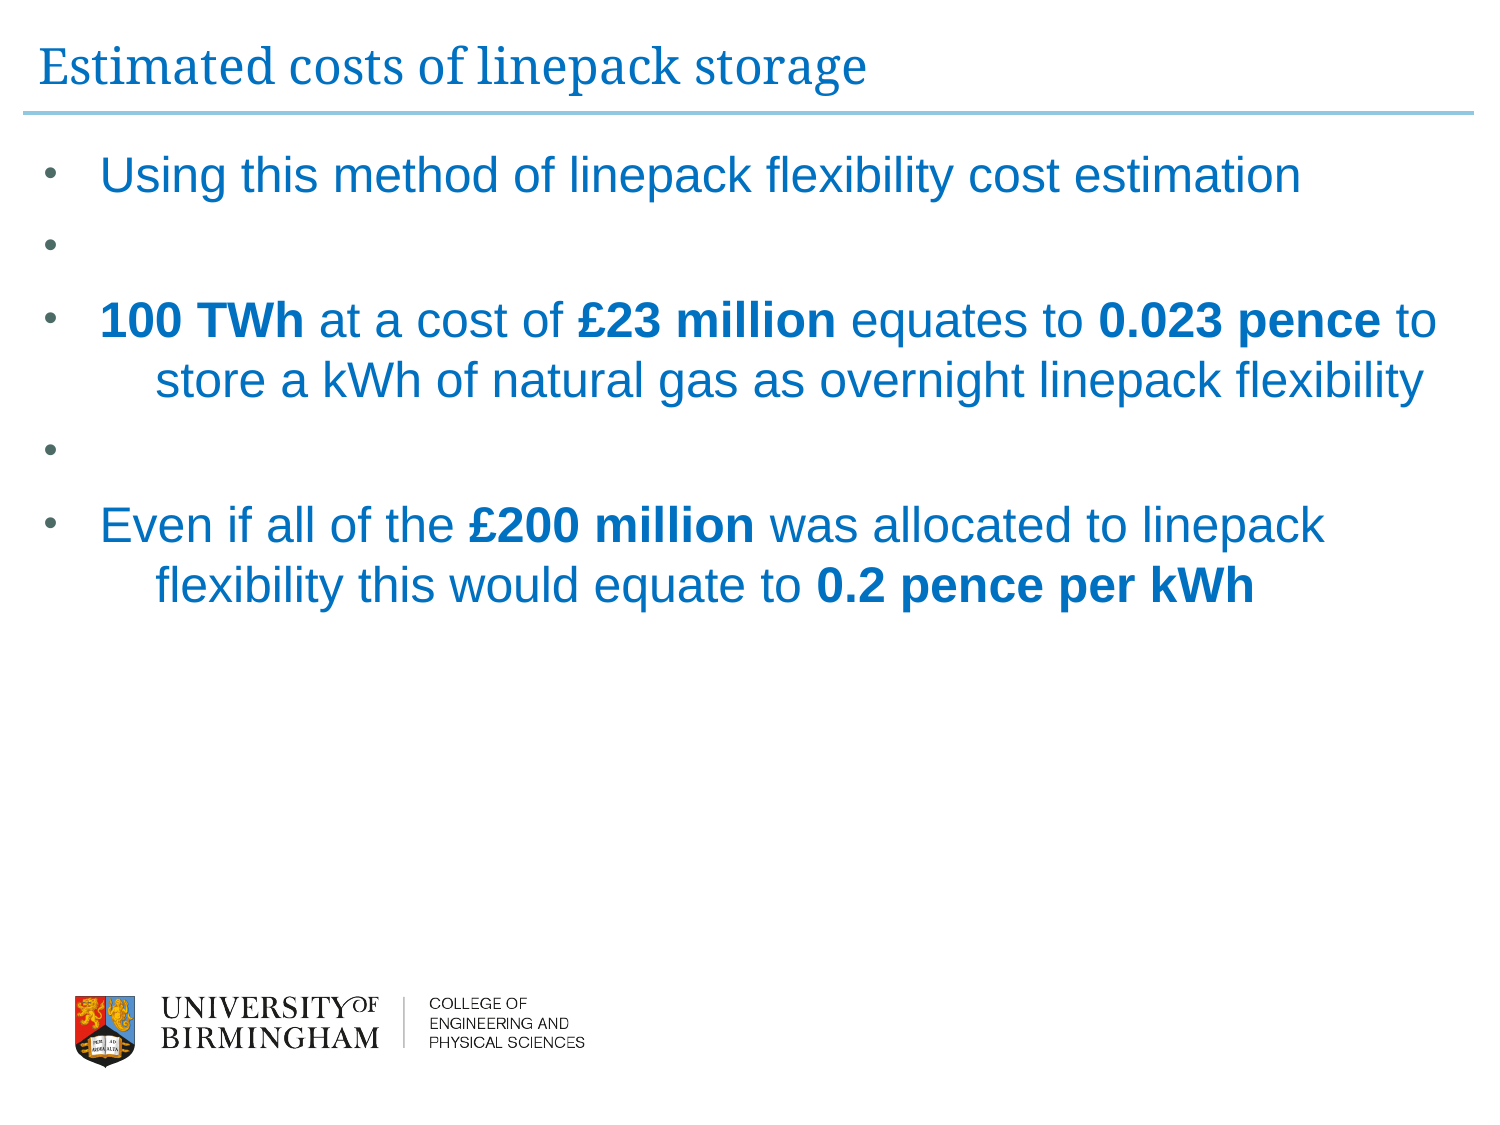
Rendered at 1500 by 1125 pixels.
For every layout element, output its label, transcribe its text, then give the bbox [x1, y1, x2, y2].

title Estimated costs of linepack storage [23, 27, 1474, 96]
list Using this method of linepack flexibility cost estimation 100 TWh at a cost of £23 million equates to 0.023 pence to store a kWh of natural gas as overnight linepack flexibility Even if all of the £200 million was allocated to linepack flexibility this would equate to 0.2 pence per kWh [28, 134, 1474, 929]
